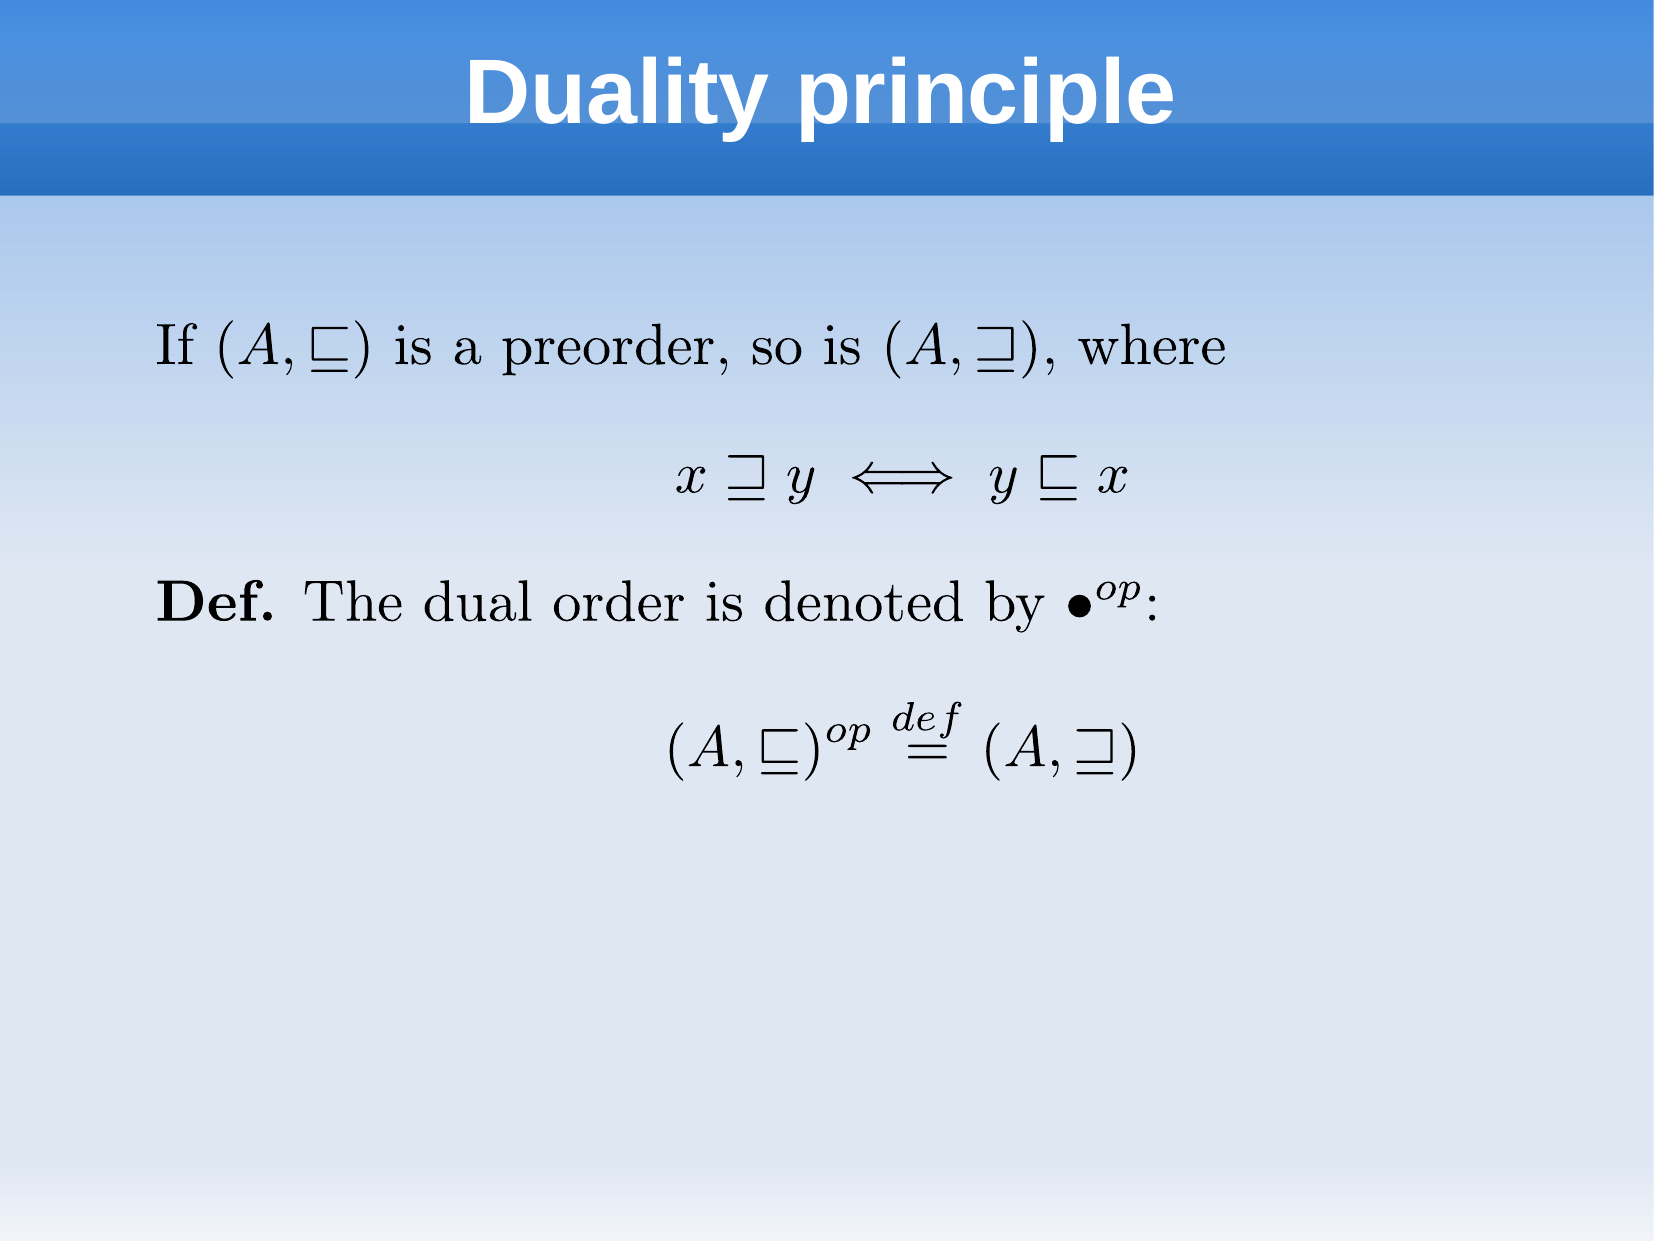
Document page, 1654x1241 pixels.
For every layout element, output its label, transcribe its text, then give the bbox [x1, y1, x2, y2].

title Duality principle [76, 0, 1565, 188]
picture [0, 0, 1654, 1241]
